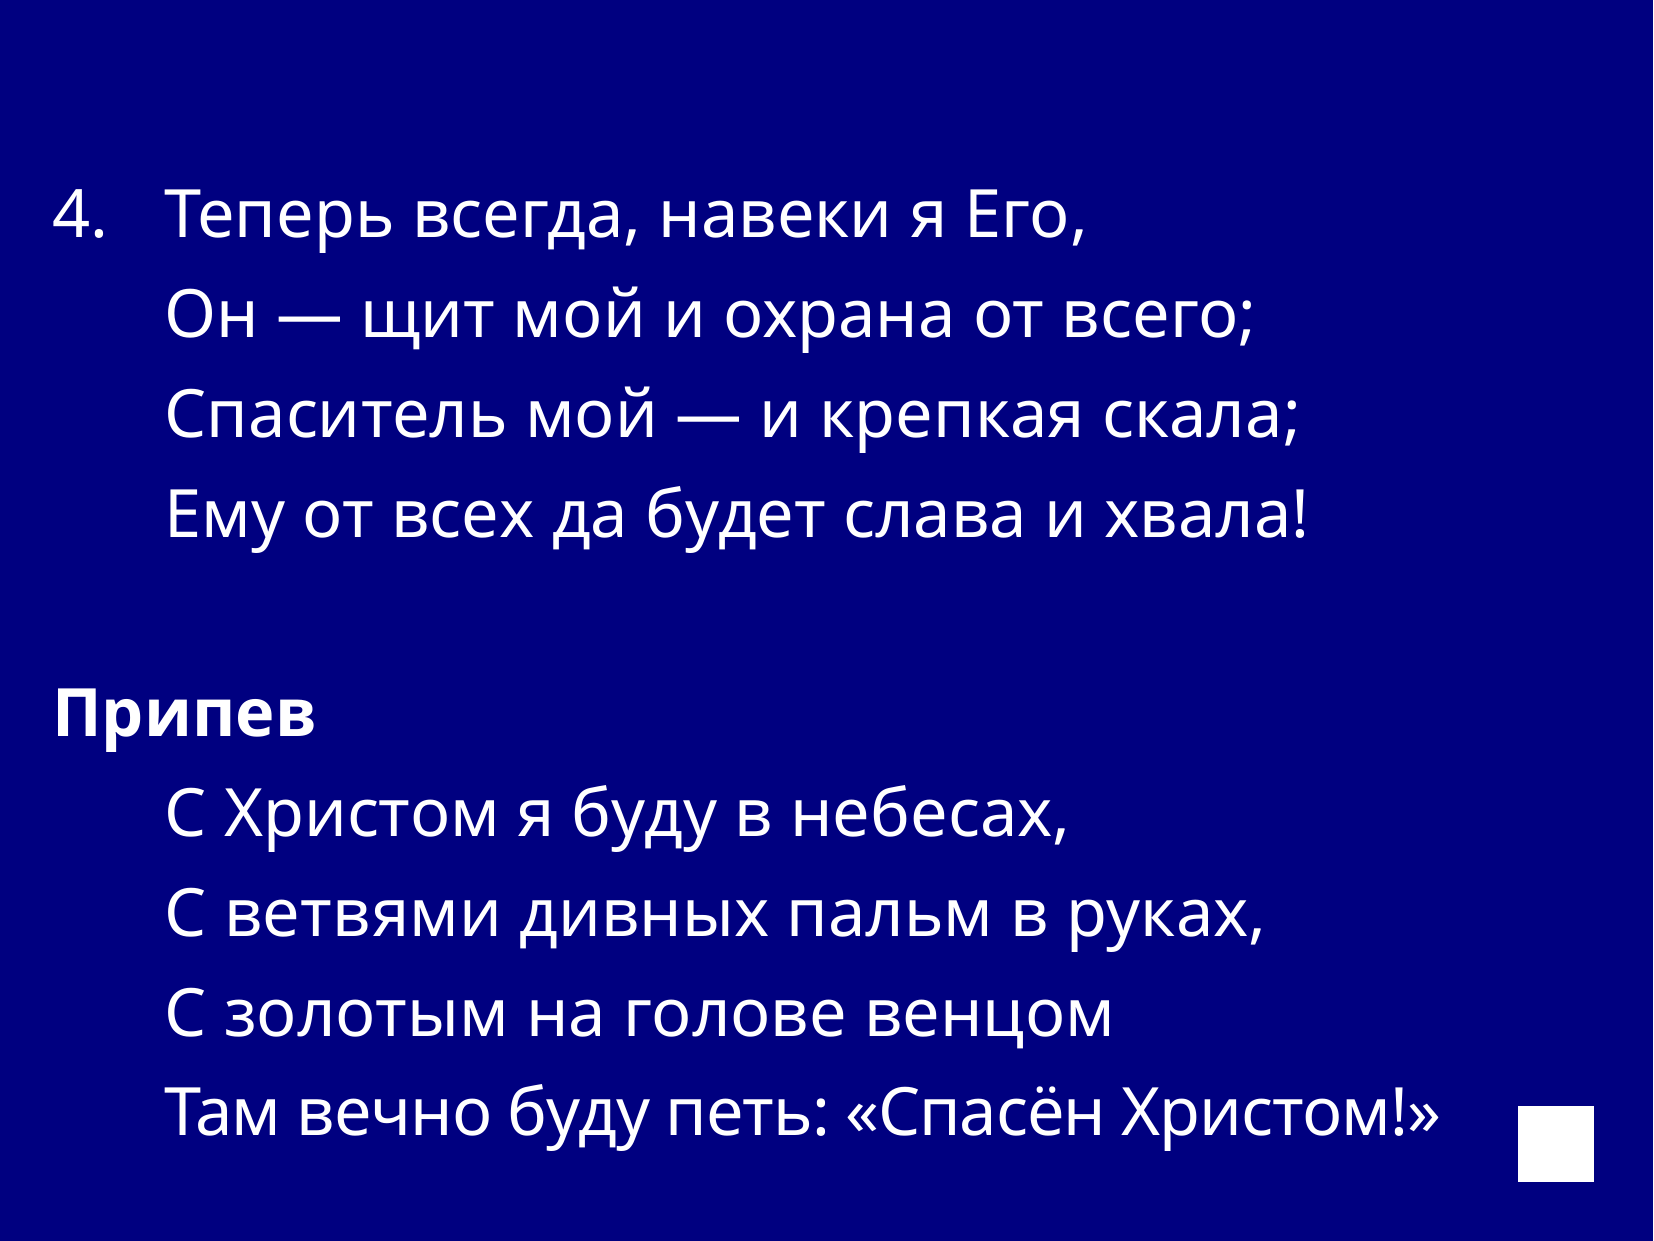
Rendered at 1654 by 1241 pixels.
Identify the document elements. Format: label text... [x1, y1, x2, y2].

text_box 4. Теперь всегда, навеки я Его, Он — щит мой и охрана от всего; Спаситель мой — и крепкая скала; Ему от всех да будет слава и хвала! Припев С Христом я буду в небесах, С ветвями дивных пальм в руках, С золотым на голове венцом Там вечно буду петь: «Спасён Христом!» [37, 150, 1653, 1163]
text_box [1518, 1163, 1594, 1182]
